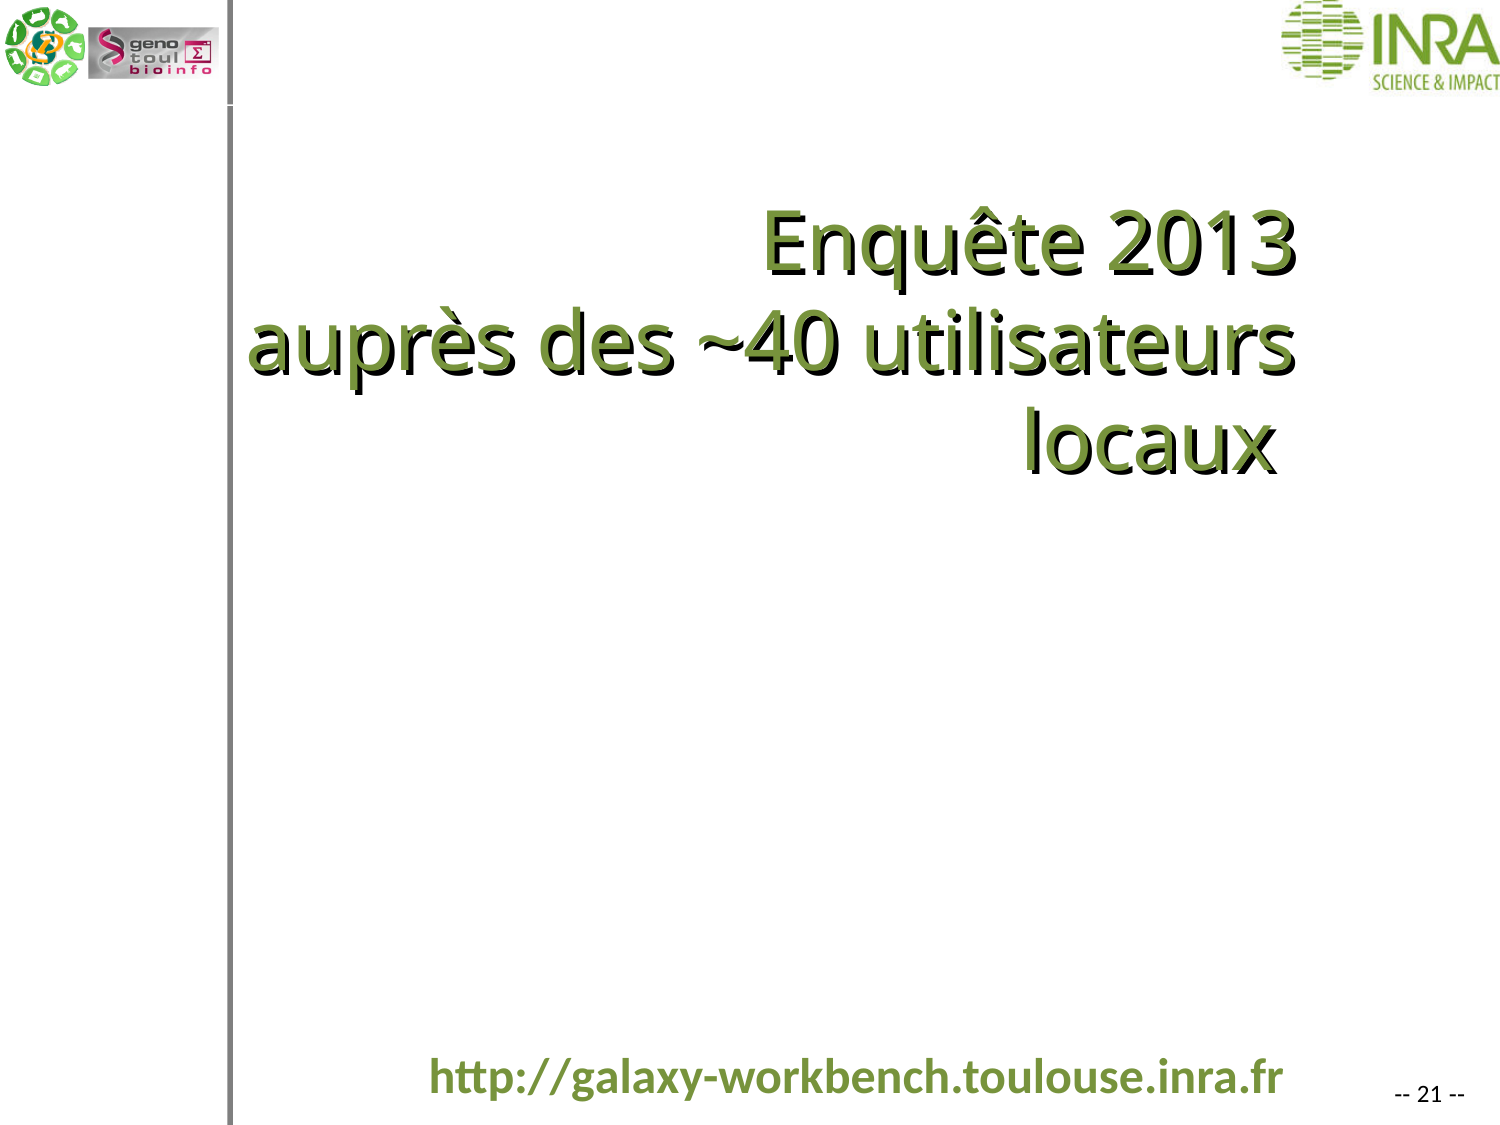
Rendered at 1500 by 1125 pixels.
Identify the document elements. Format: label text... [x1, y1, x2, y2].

title Enquête 2013 auprès des ~40 utilisateurs locaux [230, 179, 1459, 633]
text_box http://galaxy-workbench.toulouse.inra.fr [212, 1048, 1500, 1113]
